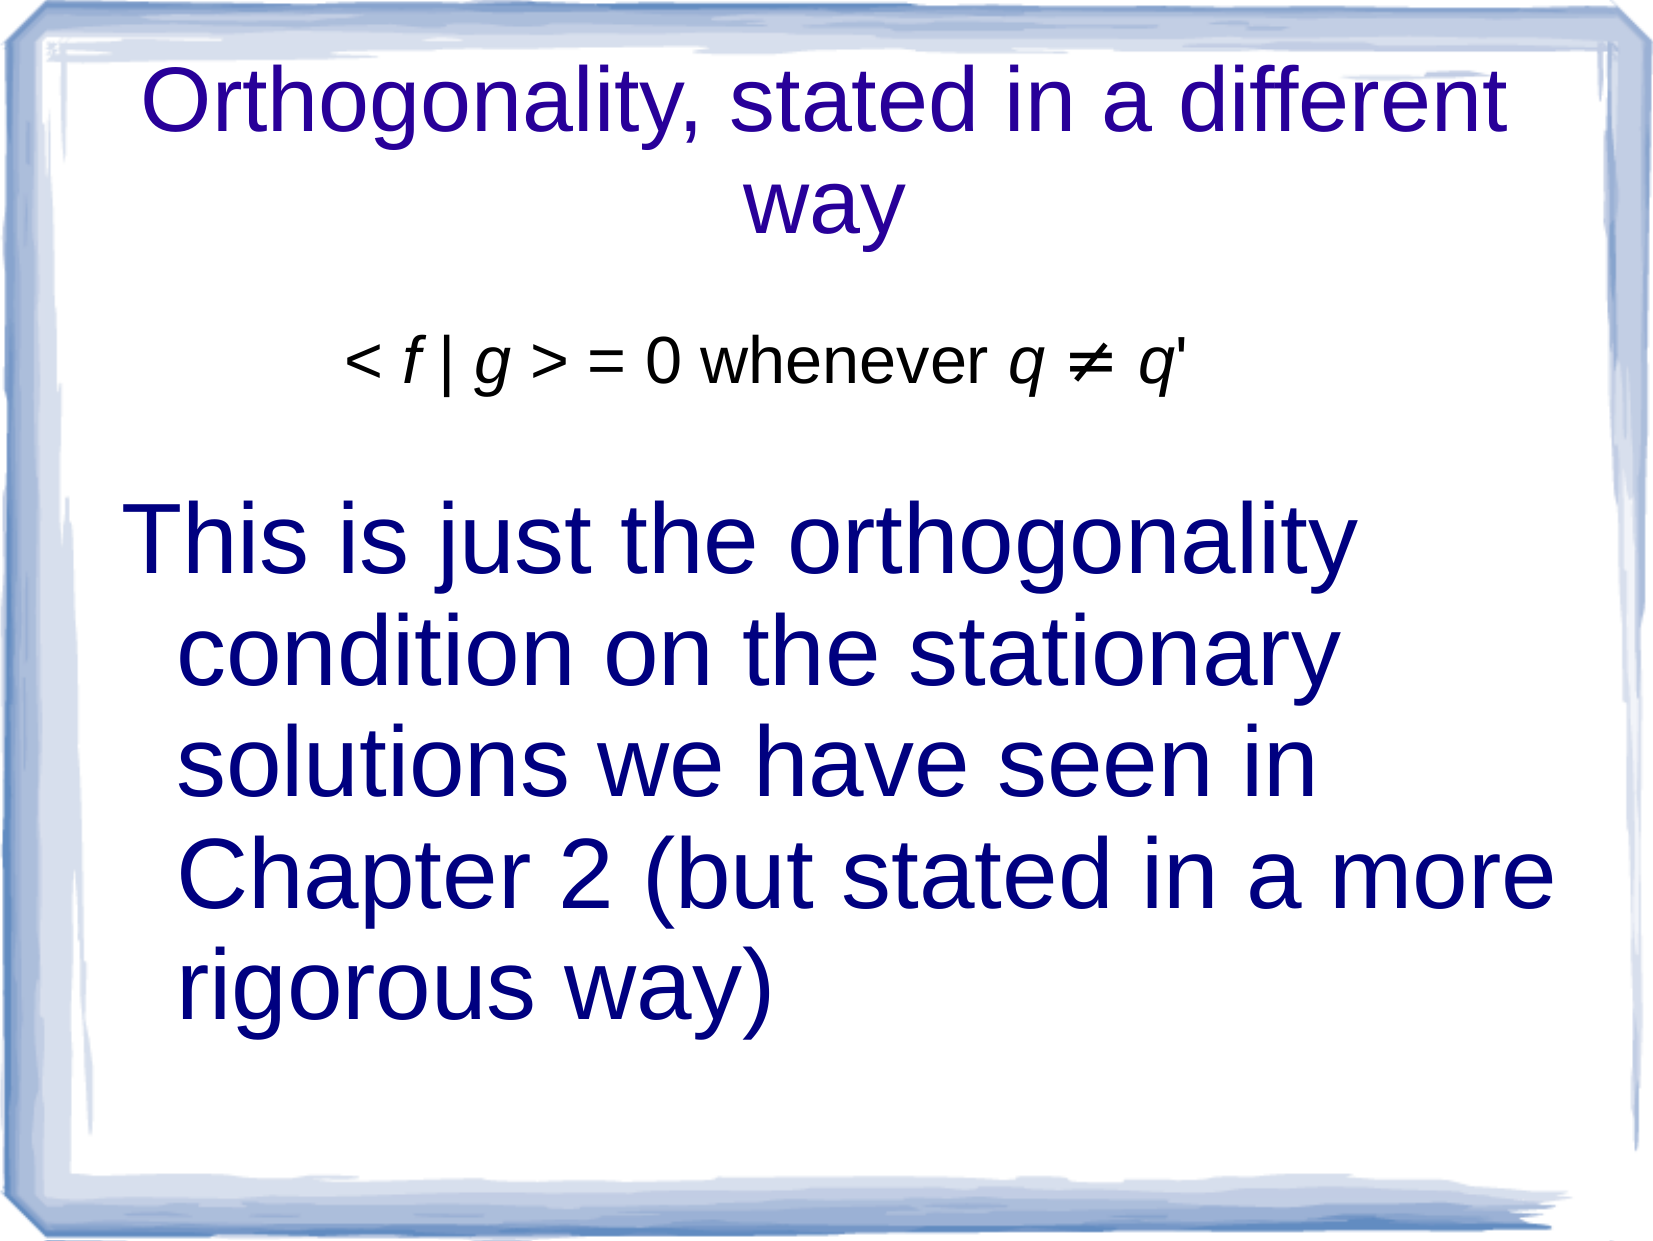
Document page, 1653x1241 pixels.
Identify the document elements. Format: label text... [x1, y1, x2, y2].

title Orthogonality, stated in a different way [82, 49, 1568, 254]
list This is just the orthogonality condition on the stationary solutions we have seen in Chapter 2 (but stated in a more rigorous way) [120, 479, 1621, 1096]
picture [0, 0, 1653, 1241]
text_box < f | g > = 0 whenever q ≠ q' [329, 316, 1365, 451]
